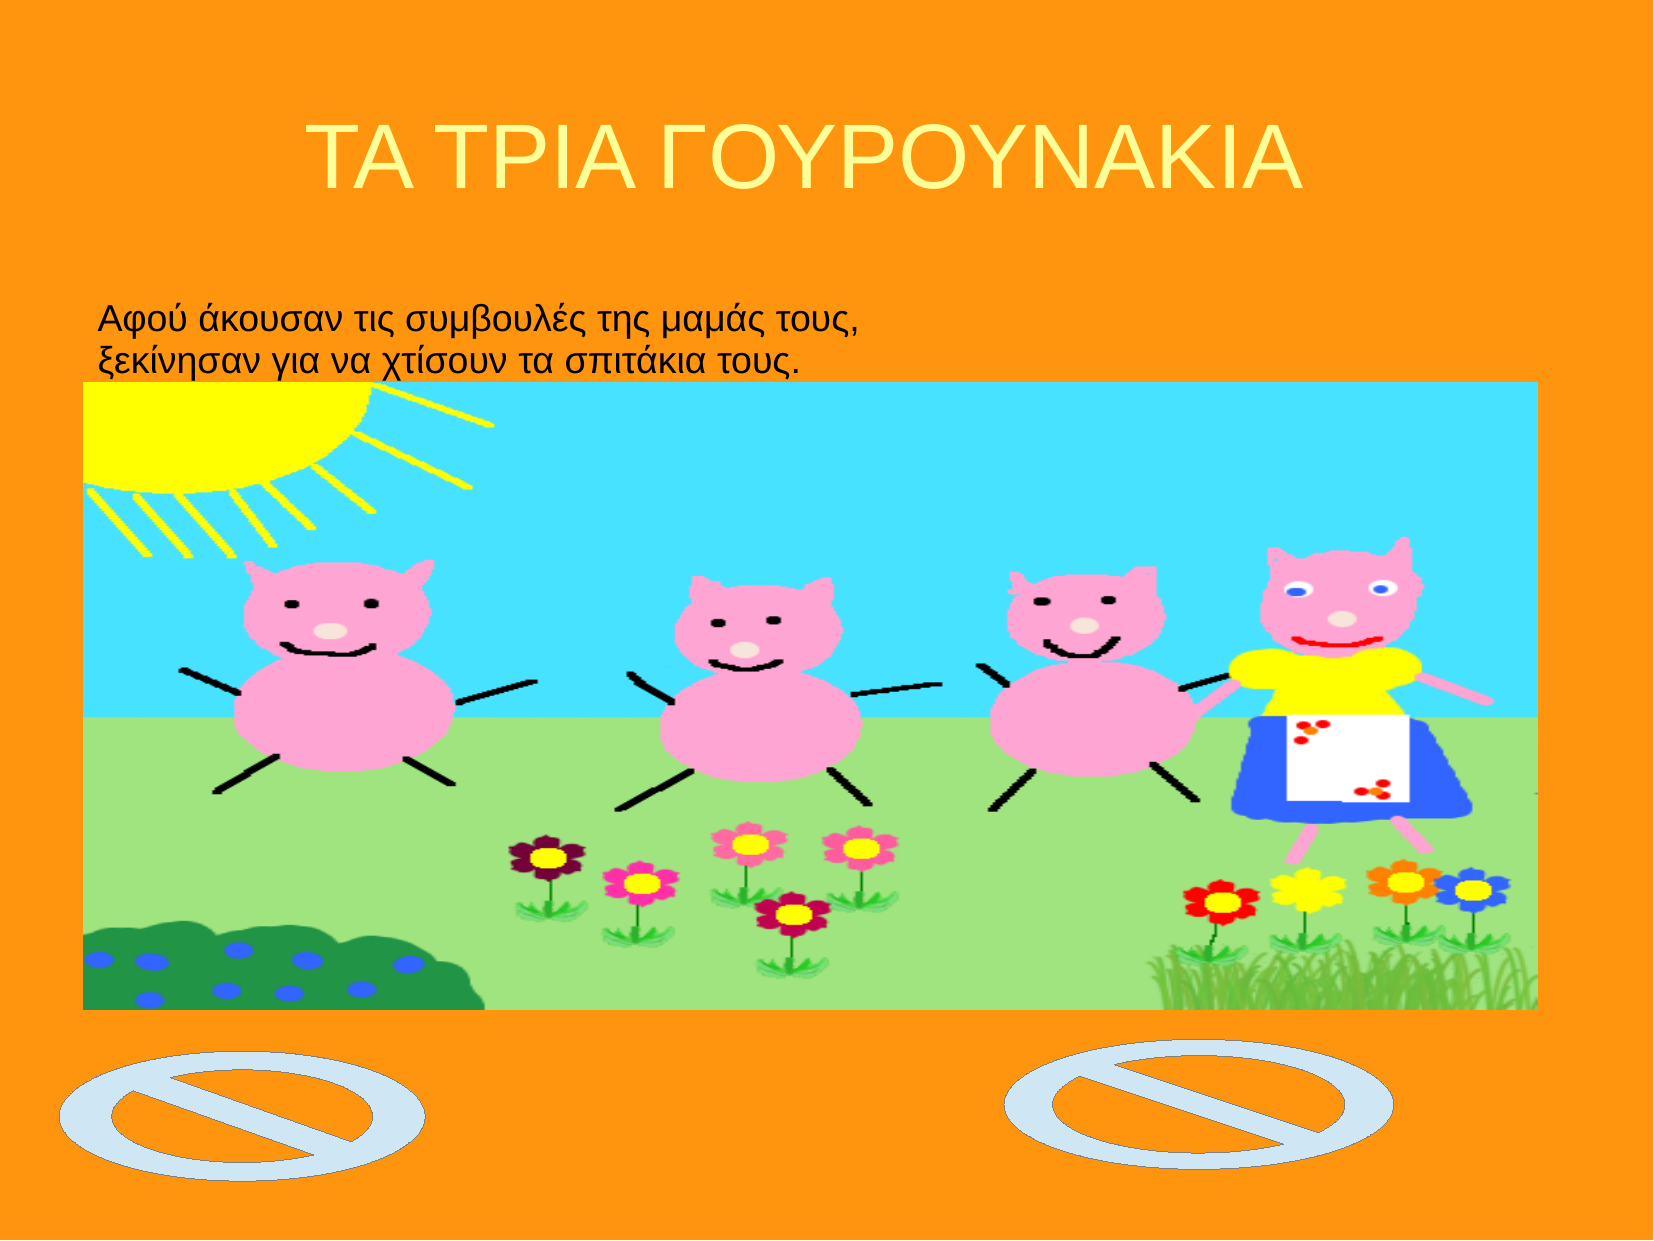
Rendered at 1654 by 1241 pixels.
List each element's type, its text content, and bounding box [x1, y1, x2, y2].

title ΤΑ ΤΡΙΑ ΓΟΥΡΟΥΝΑΚΙΑ [70, 52, 1559, 260]
text_box [1003, 1039, 1394, 1170]
text_box [59, 1051, 426, 1182]
picture [83, 382, 1538, 1010]
text_box Αφού άκουσαν τις συμβουλές της μαμάς τους, ξεκίνησαν για να χτίσουν τα σπιτάκια τους. [82, 290, 1538, 390]
